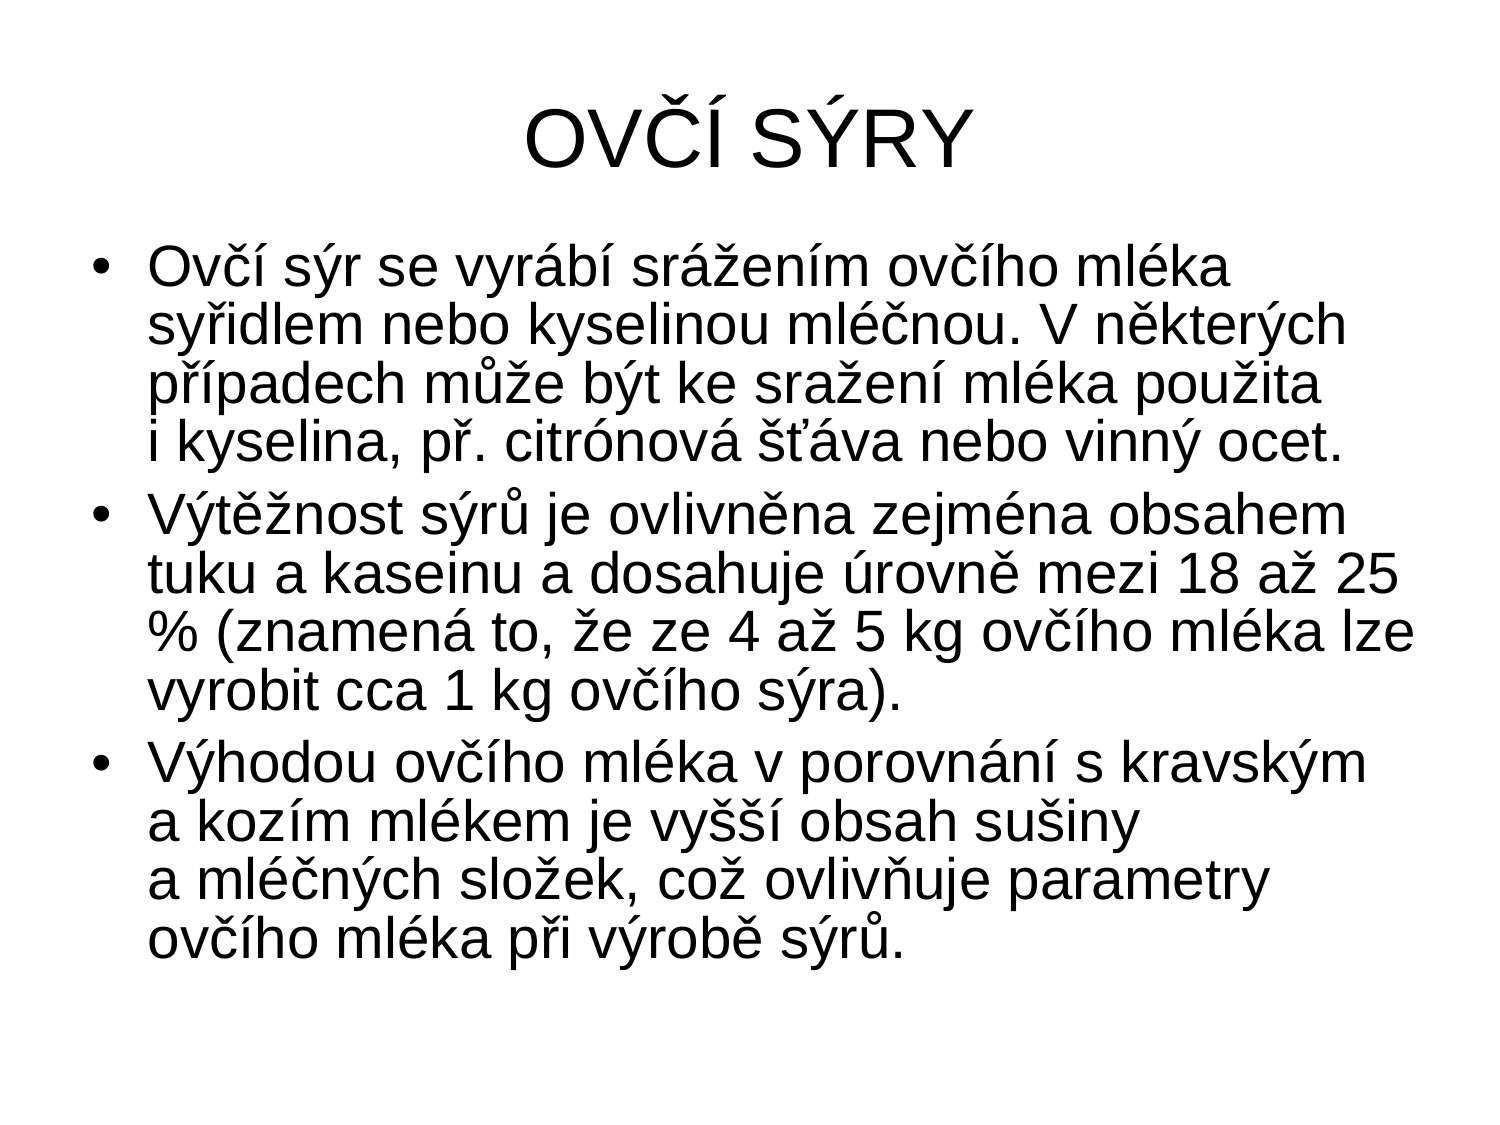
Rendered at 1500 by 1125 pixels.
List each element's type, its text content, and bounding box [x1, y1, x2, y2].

title OVČÍ SÝRY [75, 45, 1426, 233]
list Ovčí sýr se vyrábí srážením ovčího mléka syřidlem nebo kyselinou mléčnou. V některých případech může být ke sražení mléka použita i kyselina, př. citrónová šťáva nebo vinný ocet. Výtěžnost sýrů je ovlivněna zejména obsahem tuku a kaseinu a dosahuje úrovně mezi 18 až 25 % (znamená to, že ze 4 až 5 kg ovčího mléka lze vyrobit cca 1 kg ovčího sýra). Výhodou ovčího mléka v porovnání s kravským a kozím mlékem je vyšší obsah sušiny a mléčných složek, což ovlivňuje parametry ovčího mléka při výrobě sýrů. [76, 231, 1461, 1095]
